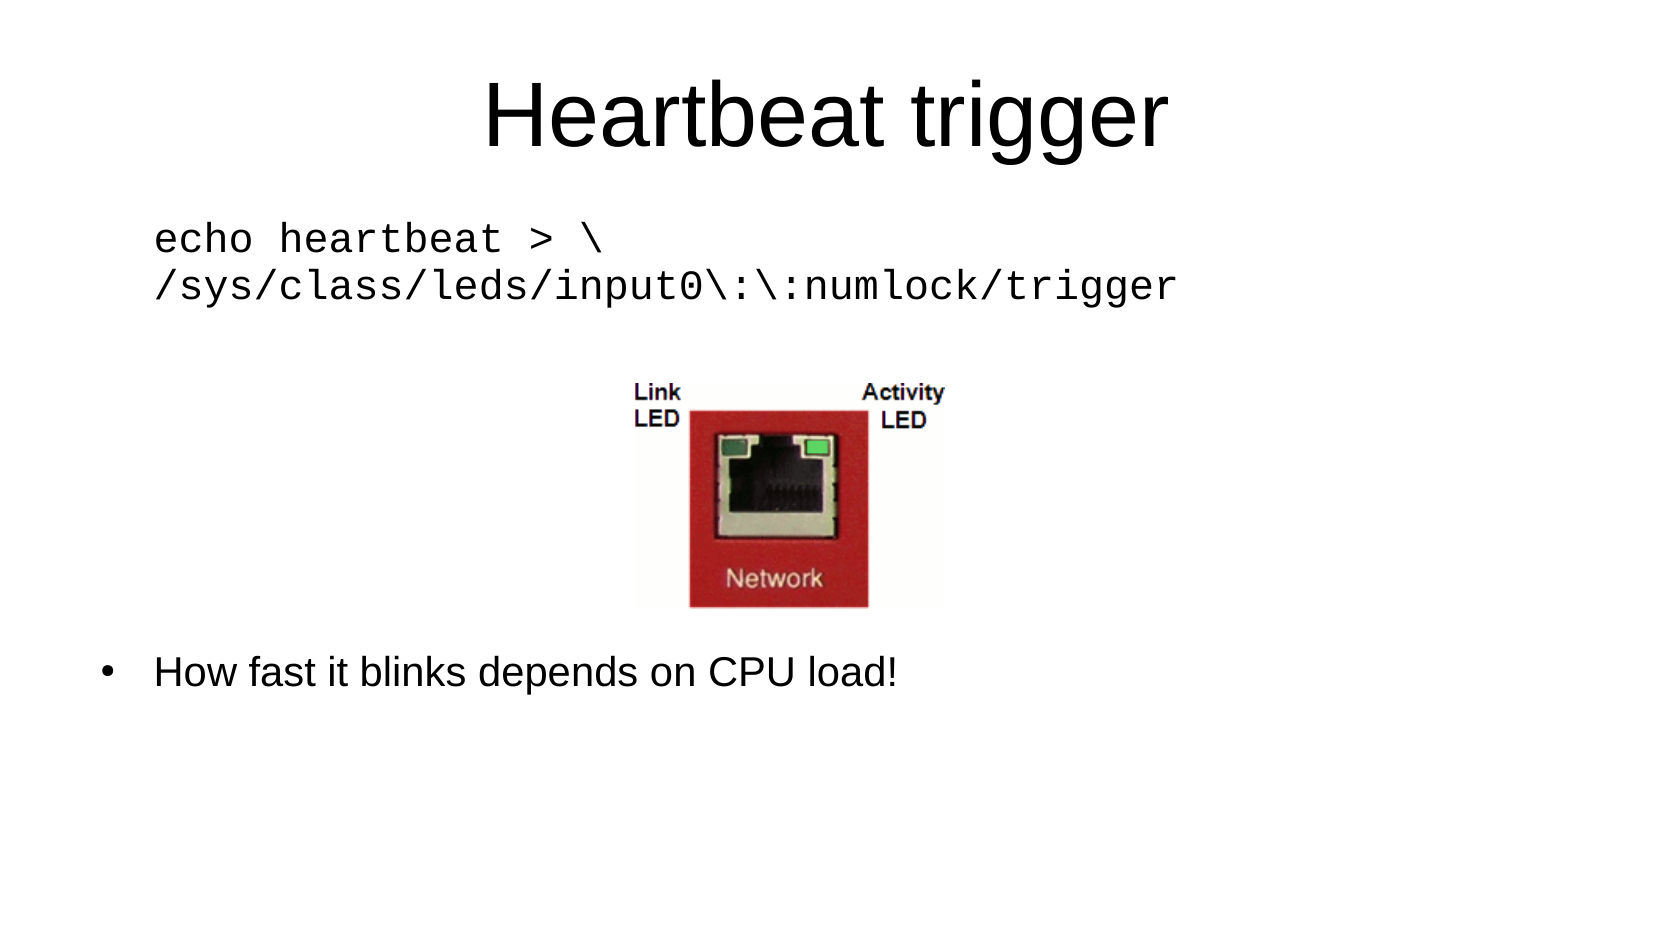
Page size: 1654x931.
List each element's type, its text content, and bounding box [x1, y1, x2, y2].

title Heartbeat trigger [82, 37, 1571, 193]
picture [634, 383, 945, 609]
list echo heartbeat > \ /sys/class/leds/input0\:\:numlock/trigger How fast it blinks depends on CPU load! [82, 217, 1571, 758]
